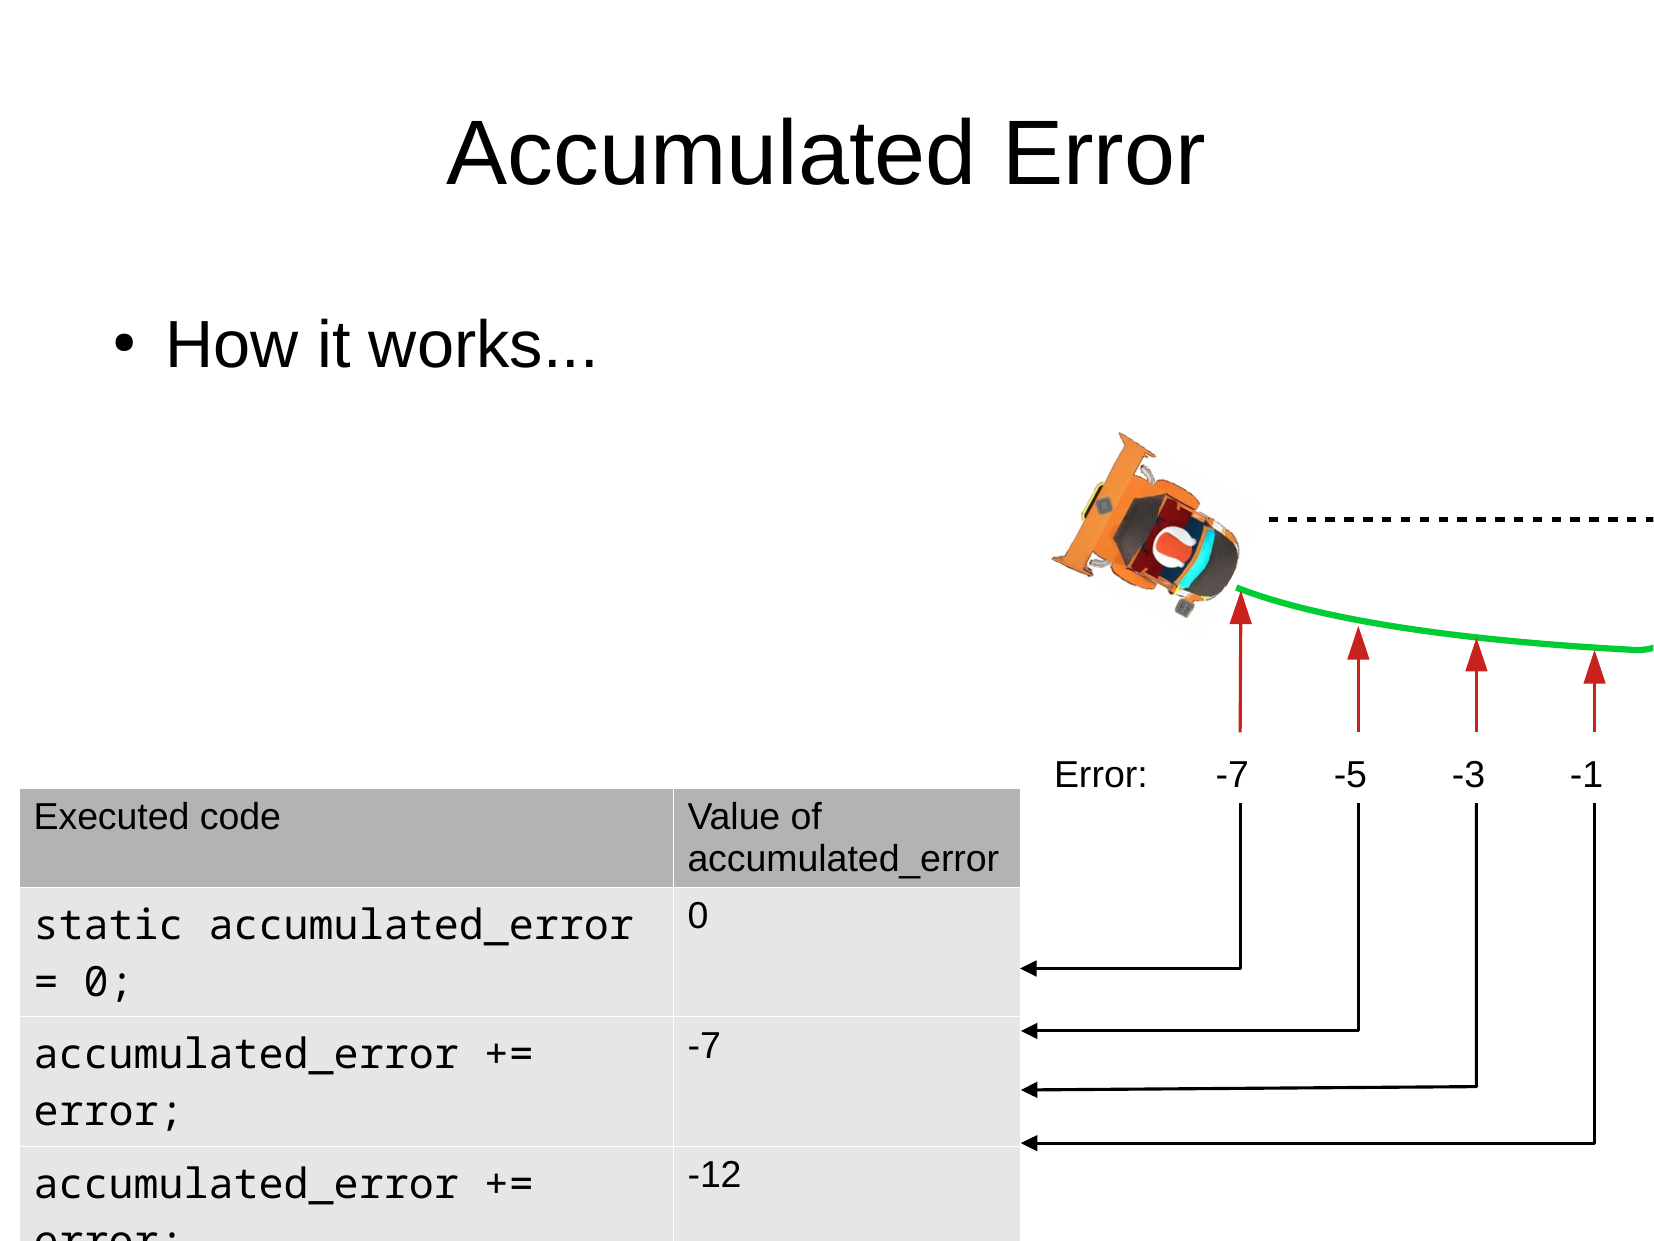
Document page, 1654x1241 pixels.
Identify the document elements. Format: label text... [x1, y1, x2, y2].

table_cell -12 [674, 1147, 1020, 1241]
table_header Executed code [20, 789, 673, 887]
text_box Error: [1039, 746, 1163, 804]
table_cell accumulated_error += error; [20, 1147, 673, 1241]
table_cell -7 [674, 1017, 1020, 1146]
text_box -5 [1319, 746, 1382, 804]
text_box -1 [1555, 746, 1619, 804]
table_header Value of accumulated_error [674, 789, 1020, 887]
text_box -7 [1200, 746, 1264, 804]
table_cell 0 [674, 888, 1020, 1016]
text_box -3 [1437, 746, 1501, 804]
picture [1050, 431, 1267, 639]
title Accumulated Error [82, 49, 1571, 257]
list How it works... [94, 307, 1583, 1116]
table_cell static accumulated_error = 0; [20, 888, 673, 1016]
table_cell accumulated_error += error; [20, 1017, 673, 1146]
